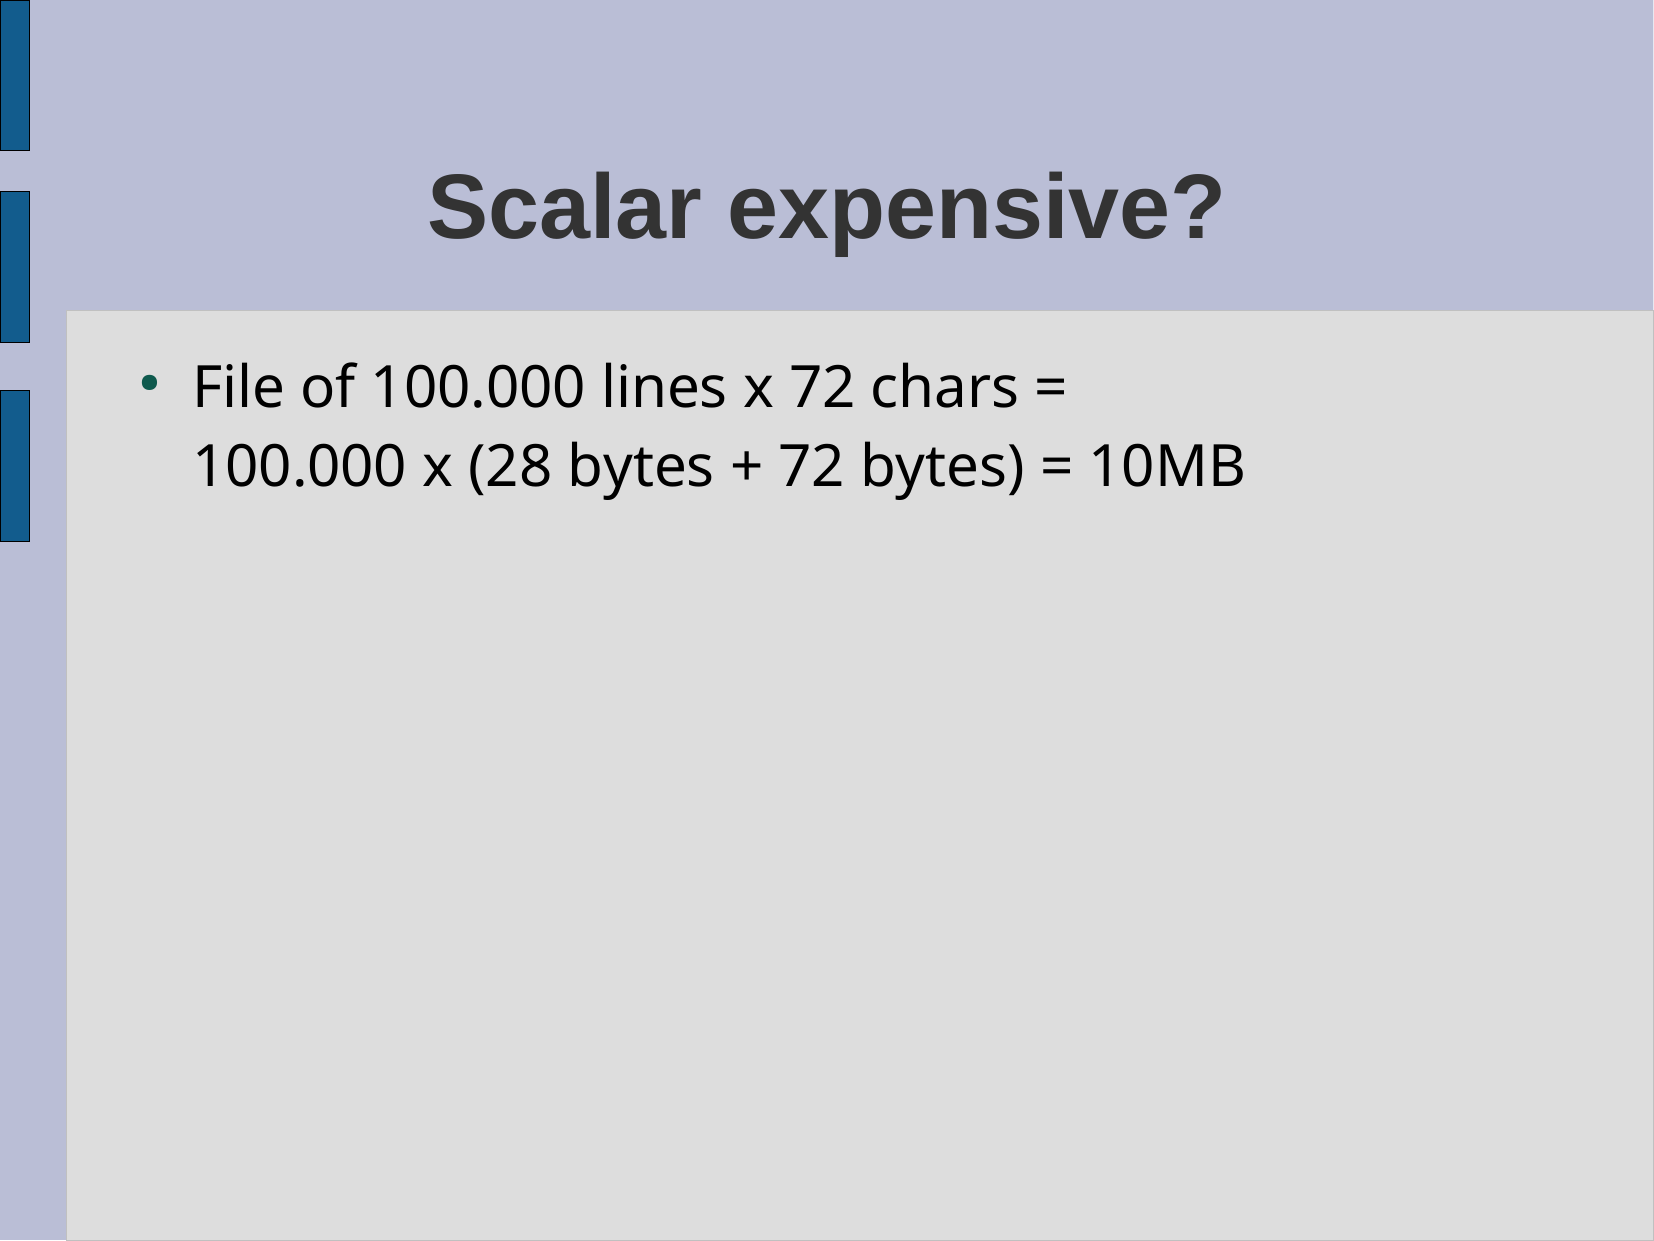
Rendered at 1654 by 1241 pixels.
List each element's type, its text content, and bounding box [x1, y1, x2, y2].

title Scalar expensive? [121, 102, 1534, 311]
list File of 100.000 lines x 72 chars = 100.000 x (28 bytes + 72 bytes) = 10MB [121, 344, 1534, 1146]
